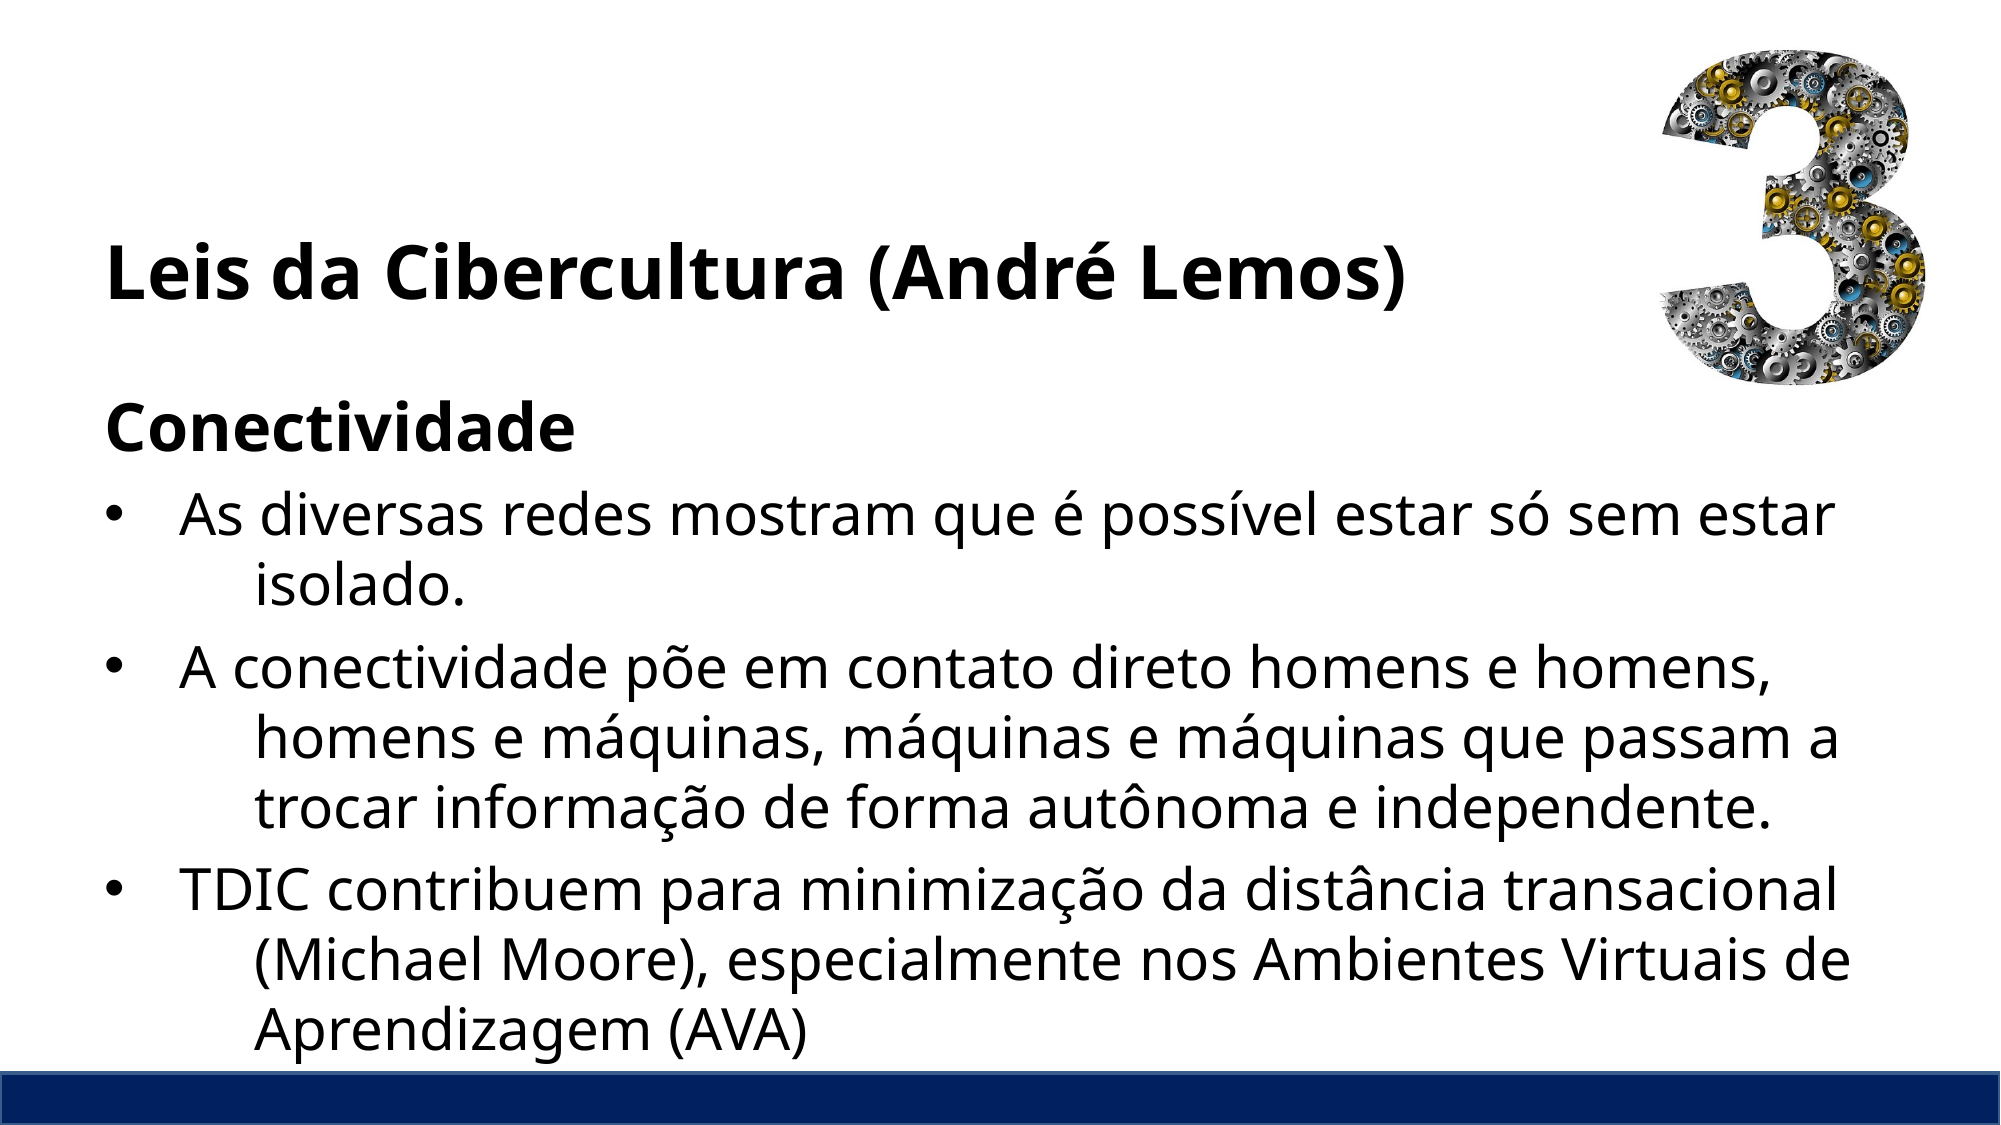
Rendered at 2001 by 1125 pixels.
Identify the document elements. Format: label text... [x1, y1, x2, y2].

text_box Leis da Cibercultura (André Lemos) Conectividade As diversas redes mostram que é possível estar só sem estar isolado. A conectividade põe em contato direto homens e homens, homens e máquinas, máquinas e máquinas que passam a trocar informação de forma autônoma e independente. TDIC contribuem para minimização da distância transacional (Michael Moore), especialmente nos Ambientes Virtuais de Aprendizagem (AVA) [89, 217, 2000, 888]
text_box [0, 1073, 2000, 1125]
picture [1581, 7, 2000, 427]
